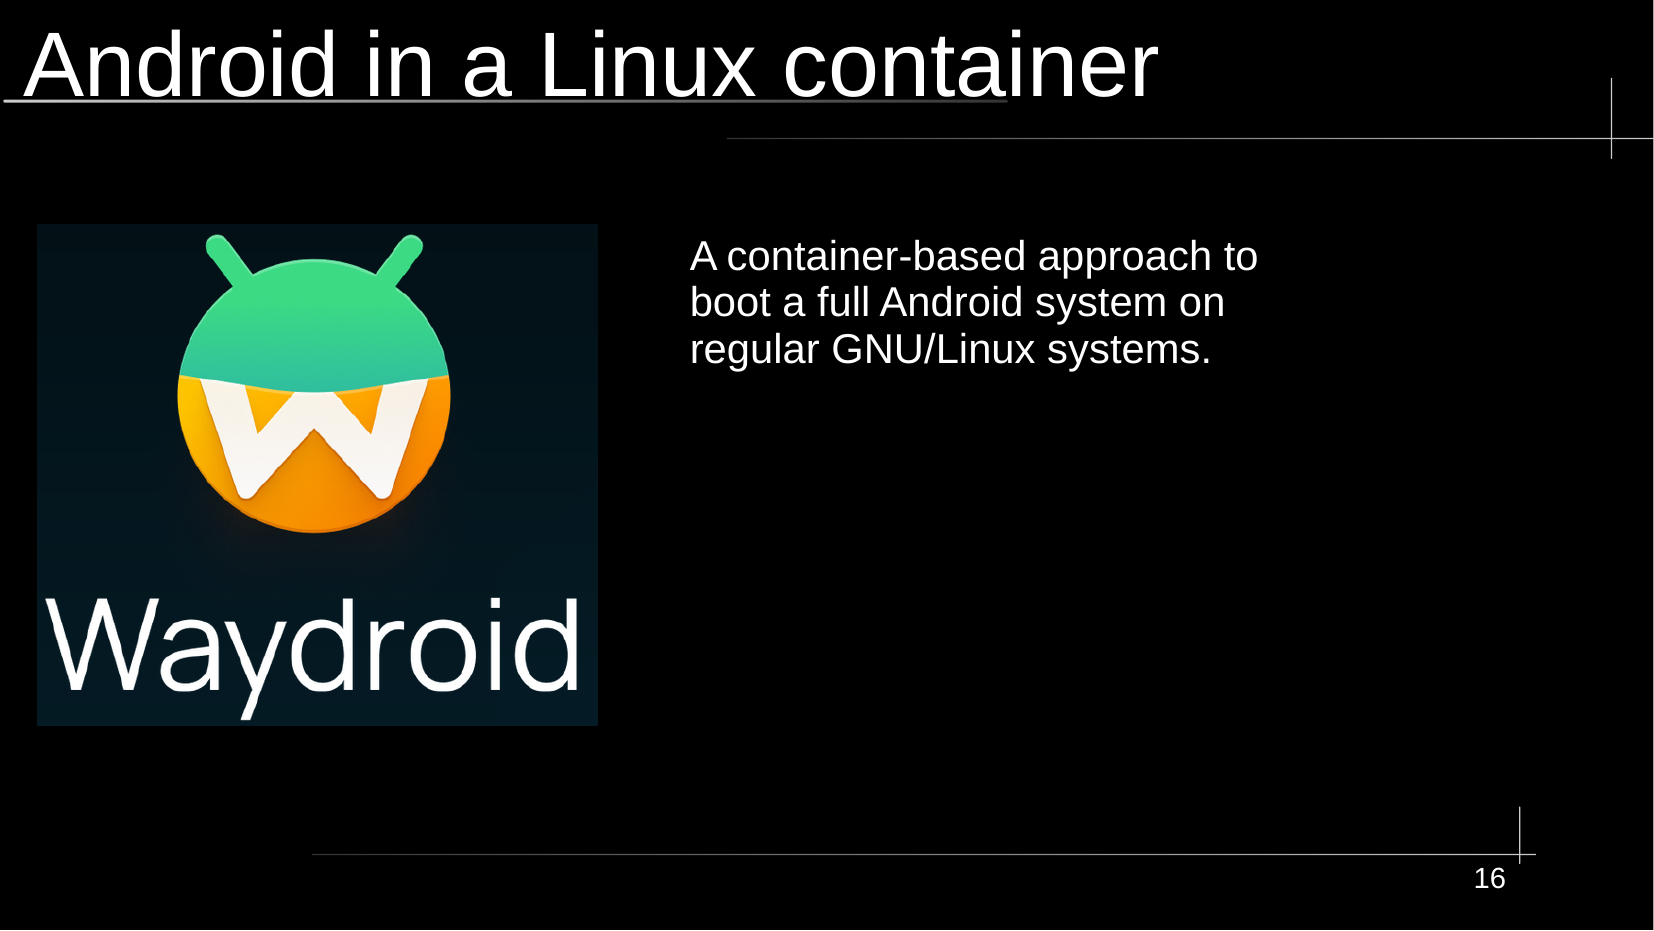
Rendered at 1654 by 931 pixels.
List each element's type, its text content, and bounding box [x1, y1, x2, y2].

picture [37, 224, 598, 726]
title Android in a Linux container [23, 11, 1589, 119]
text_box A container-based approach to boot a full Android system on regular GNU/Linux systems. [675, 225, 1351, 380]
